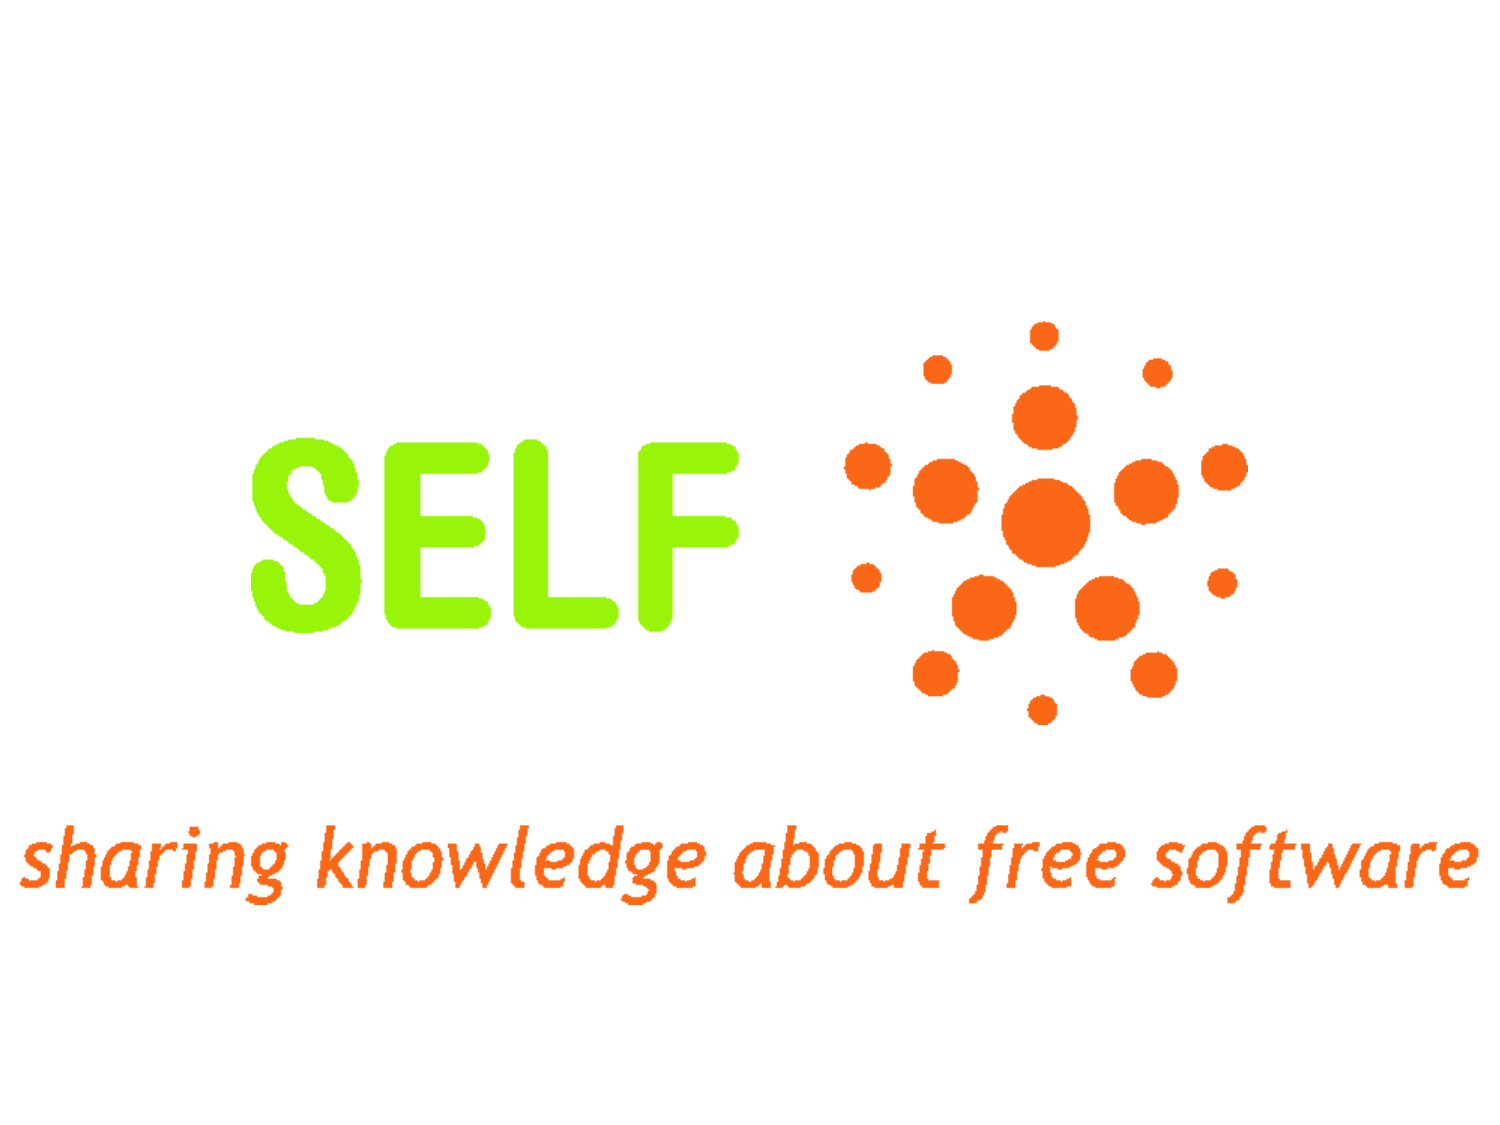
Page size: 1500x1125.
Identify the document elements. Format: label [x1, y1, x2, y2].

picture [20, 824, 1480, 905]
picture [251, 321, 1248, 726]
